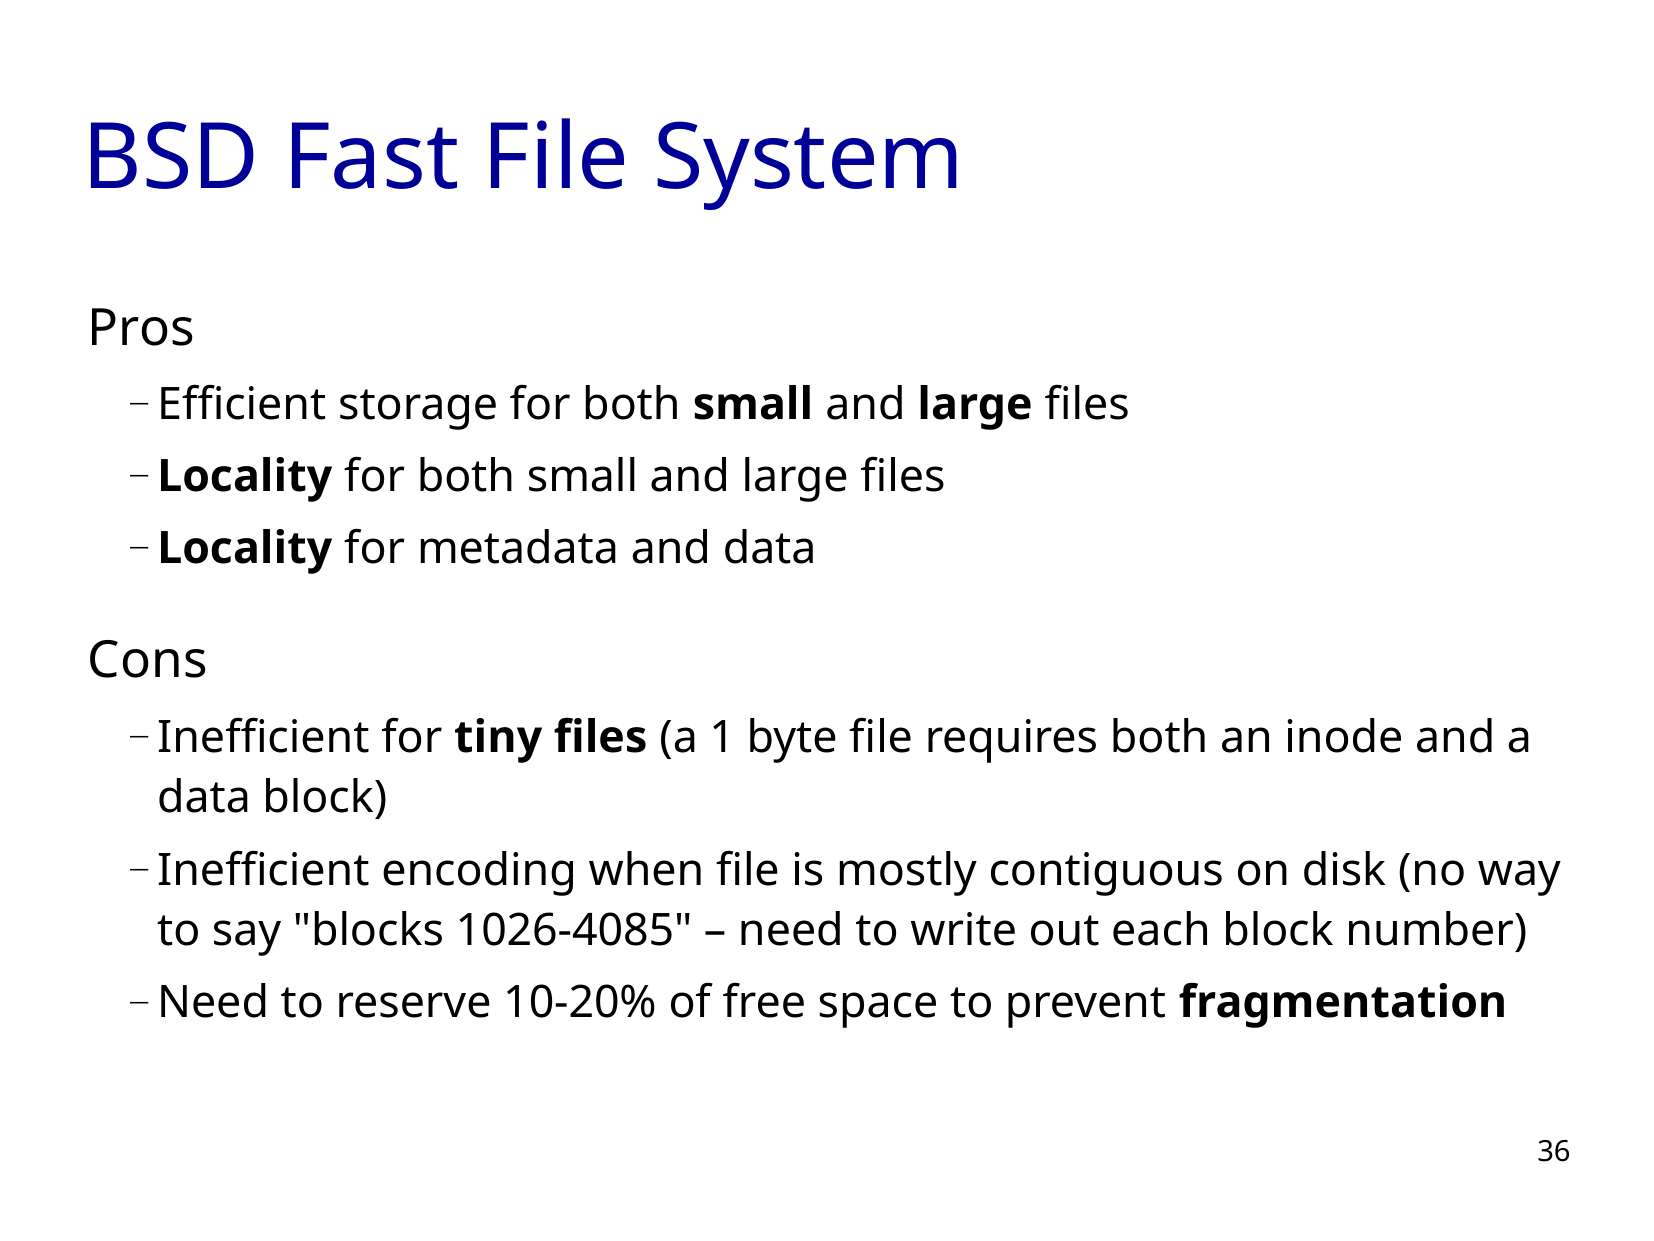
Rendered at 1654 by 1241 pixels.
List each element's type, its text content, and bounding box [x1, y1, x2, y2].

title BSD Fast File System [82, 49, 1571, 257]
list Pros Efficient storage for both small and large files Locality for both small and large files Locality for metadata and data Cons Inefficient for tiny files (a 1 byte file requires both an inode and a data block) Inefficient encoding when file is mostly contiguous on disk (no way to say "blocks 1026-4085" – need to write out each block number) Need to reserve 10-20% of free space to prevent fragmentation [60, 290, 1571, 1096]
